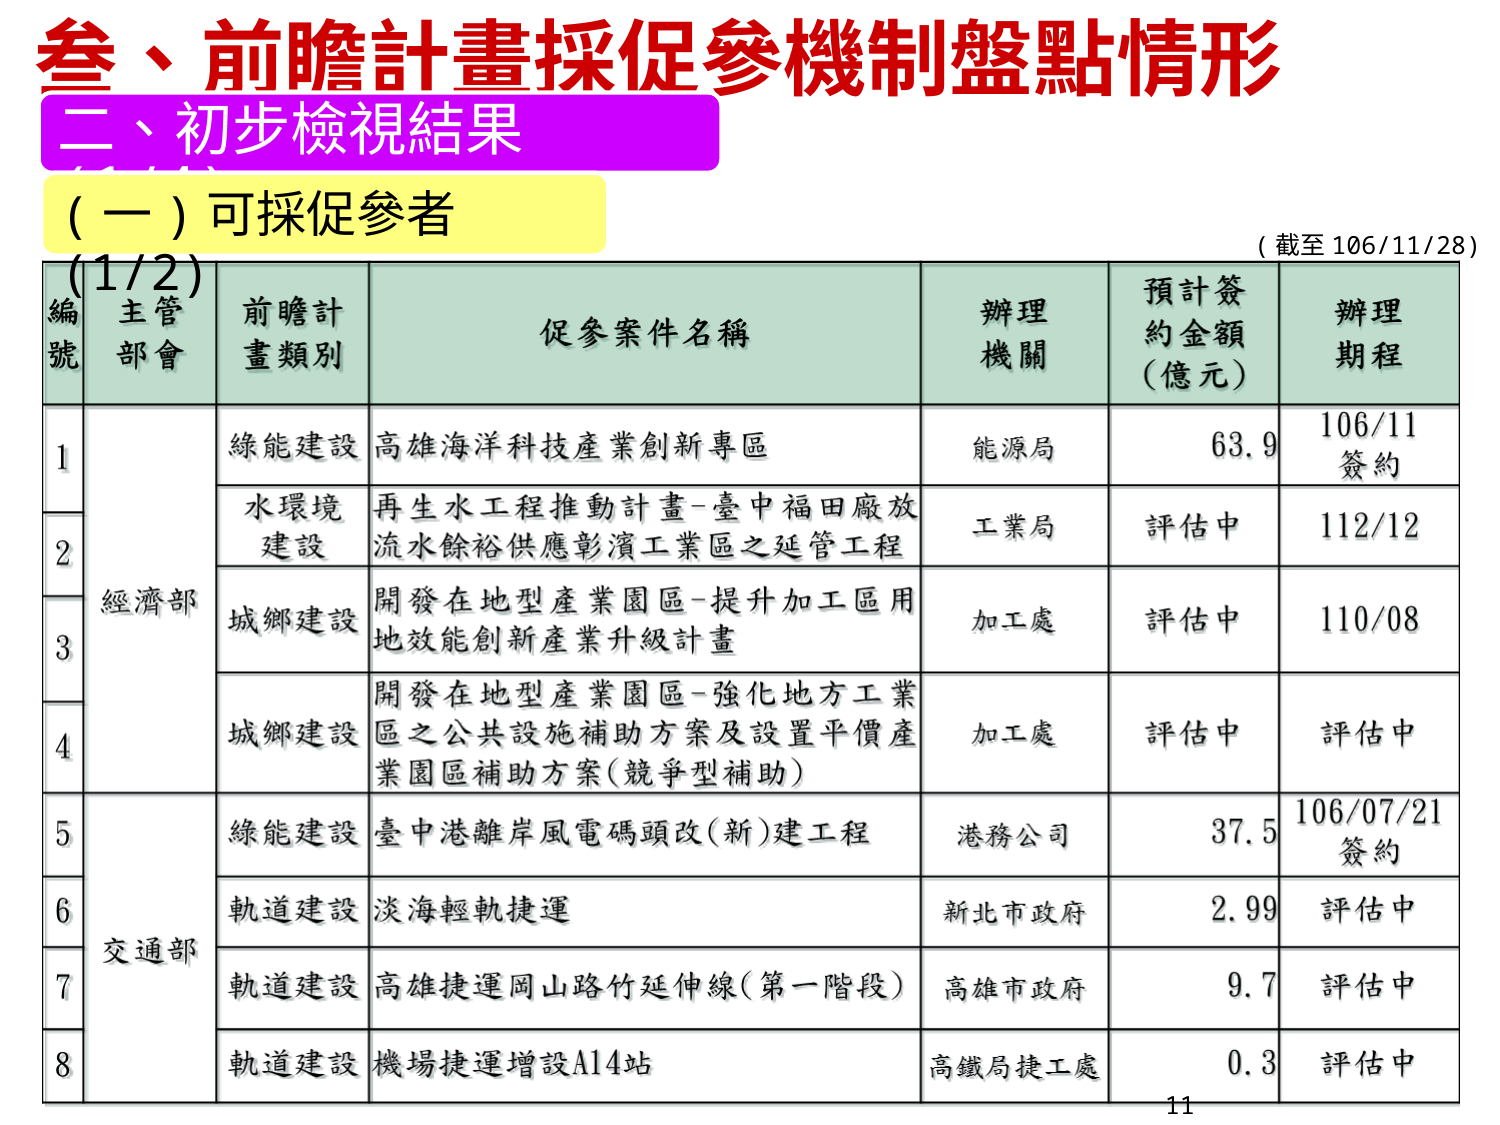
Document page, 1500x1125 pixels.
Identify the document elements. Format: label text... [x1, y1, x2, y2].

text_box 叁、前瞻計畫採促參機制盤點情形 [19, 0, 1424, 127]
text_box (截至106/11/28) [1239, 222, 1497, 267]
text_box 11 [1149, 1082, 1500, 1125]
picture [42, 259, 1460, 1107]
text_box (一)可採促參者(1/2) [41, 172, 609, 256]
text_box 二、初步檢視結果(1/4) [38, 92, 722, 173]
